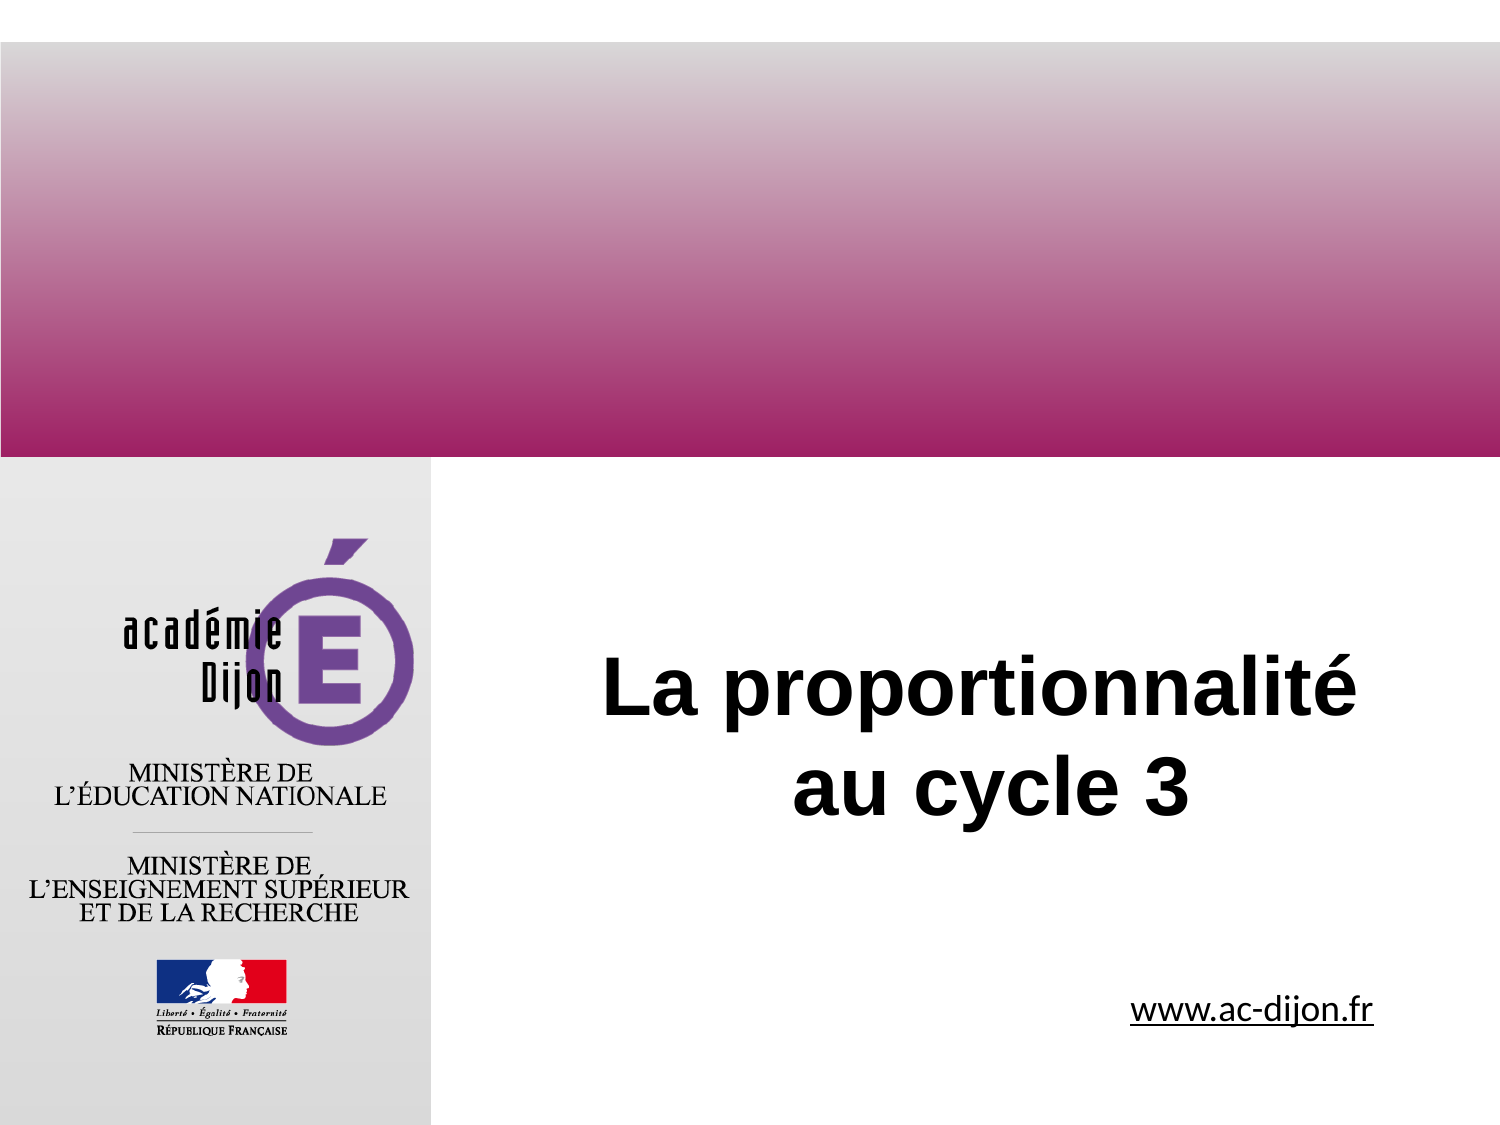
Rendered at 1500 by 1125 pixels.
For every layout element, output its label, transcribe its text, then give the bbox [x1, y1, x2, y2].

picture [29, 538, 414, 1036]
text_box [0, 42, 1500, 457]
text_box La proportionnalité au cycle 3 [590, 549, 1394, 916]
